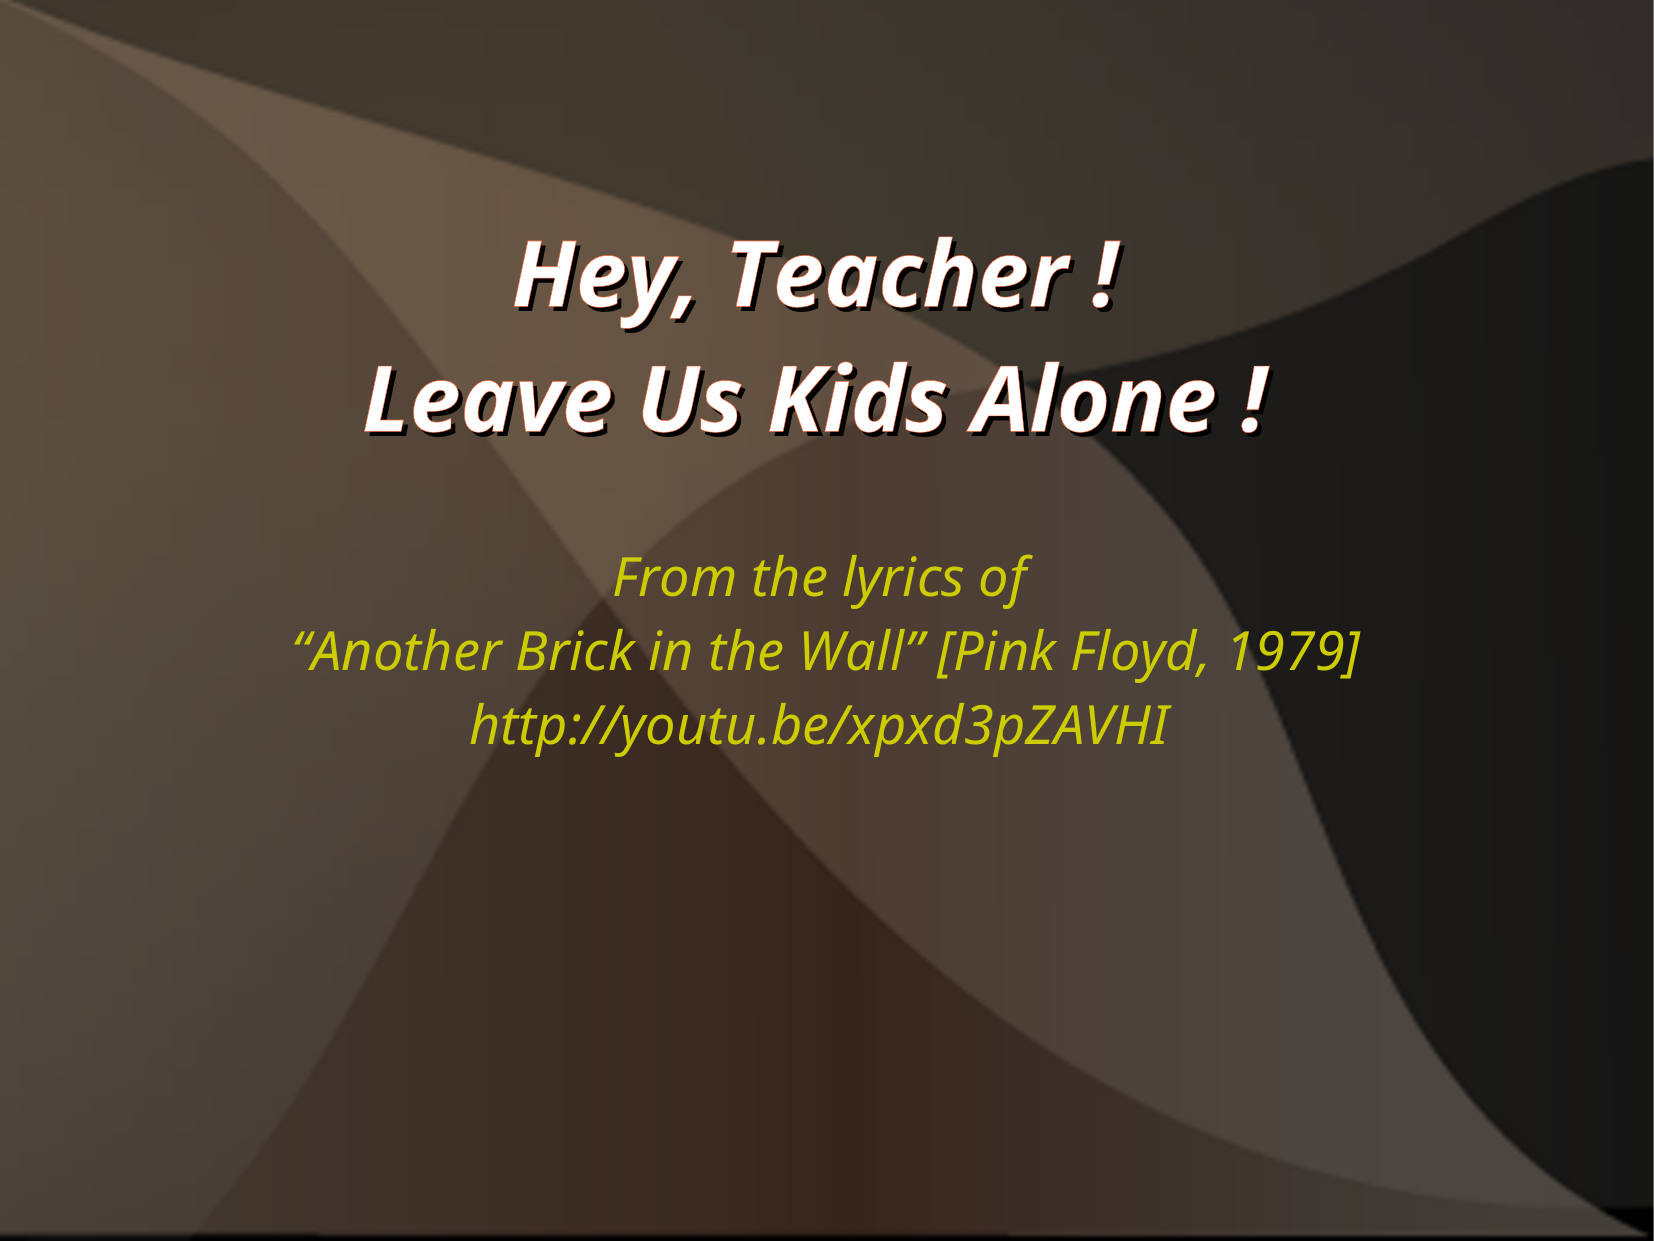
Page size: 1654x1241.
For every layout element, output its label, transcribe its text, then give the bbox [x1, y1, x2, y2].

picture [0, 0, 1654, 1241]
title Hey, Teacher ! Leave Us Kids Alone ! [70, 229, 1559, 438]
subtitle From the lyrics of “Another Brick in the Wall” [Pink Floyd, 1979] http://youtu.be/xpxd3pZAVHI [82, 290, 1571, 1010]
